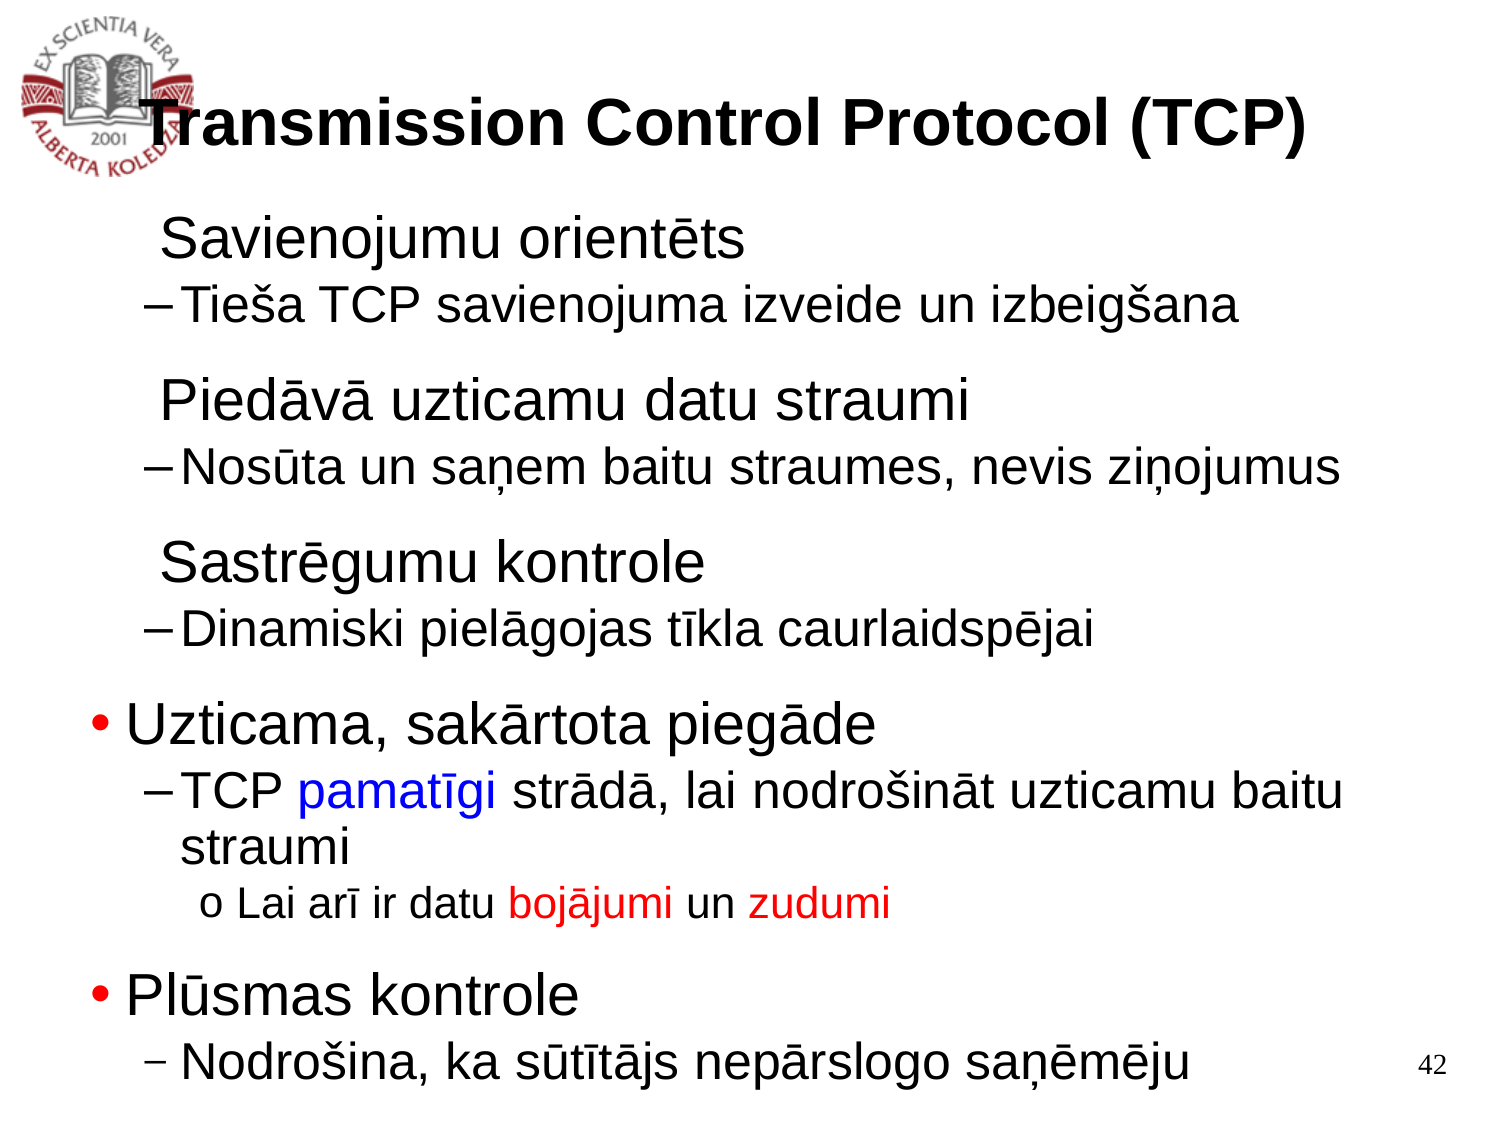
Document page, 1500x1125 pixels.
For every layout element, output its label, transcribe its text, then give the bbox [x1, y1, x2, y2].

list Savienojumu orientēts Tieša TCP savienojuma izveide un izbeigšana Piedāvā uzticamu datu straumi Nosūta un saņem baitu straumes, nevis ziņojumus Sastrēgumu kontrole Dinamiski pielāgojas tīkla caurlaidspējai Uzticama, sakārtota piegāde TCP pamatīgi strādā, lai nodrošināt uzticamu baitu straumi Lai arī ir datu bojājumi un zudumi Plūsmas kontrole Nodrošina, ka sūtītājs nepārslogo saņēmēju [74, 200, 1463, 1101]
picture [21, 16, 194, 177]
title Transmission Control Protocol (TCP) [50, 62, 1374, 175]
